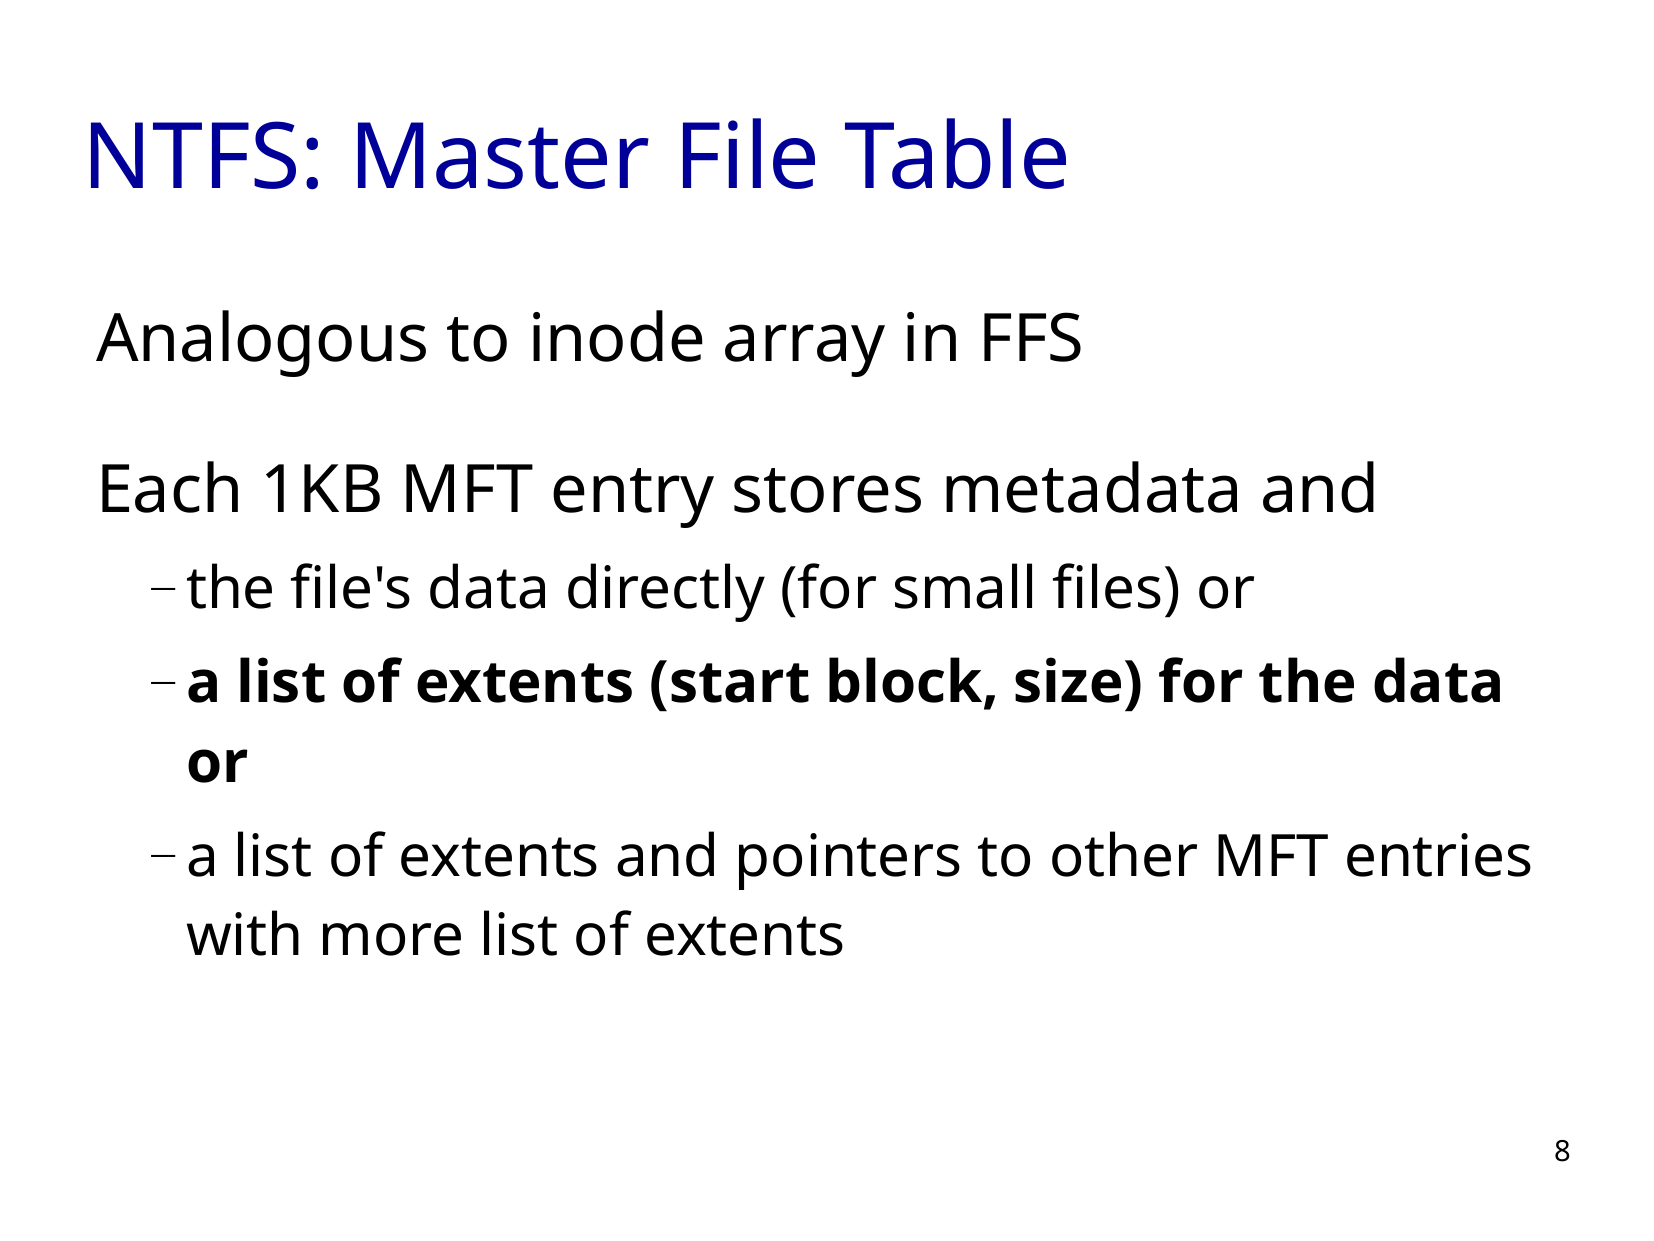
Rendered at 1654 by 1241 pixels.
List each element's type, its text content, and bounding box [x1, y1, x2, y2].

list Analogous to inode array in FFS Each 1KB MFT entry stores metadata and the file's data directly (for small files) or a list of extents (start block, size) for the data or a list of extents and pointers to other MFT entries with more list of extents [60, 290, 1571, 1096]
title NTFS: Master File Table [82, 49, 1571, 257]
